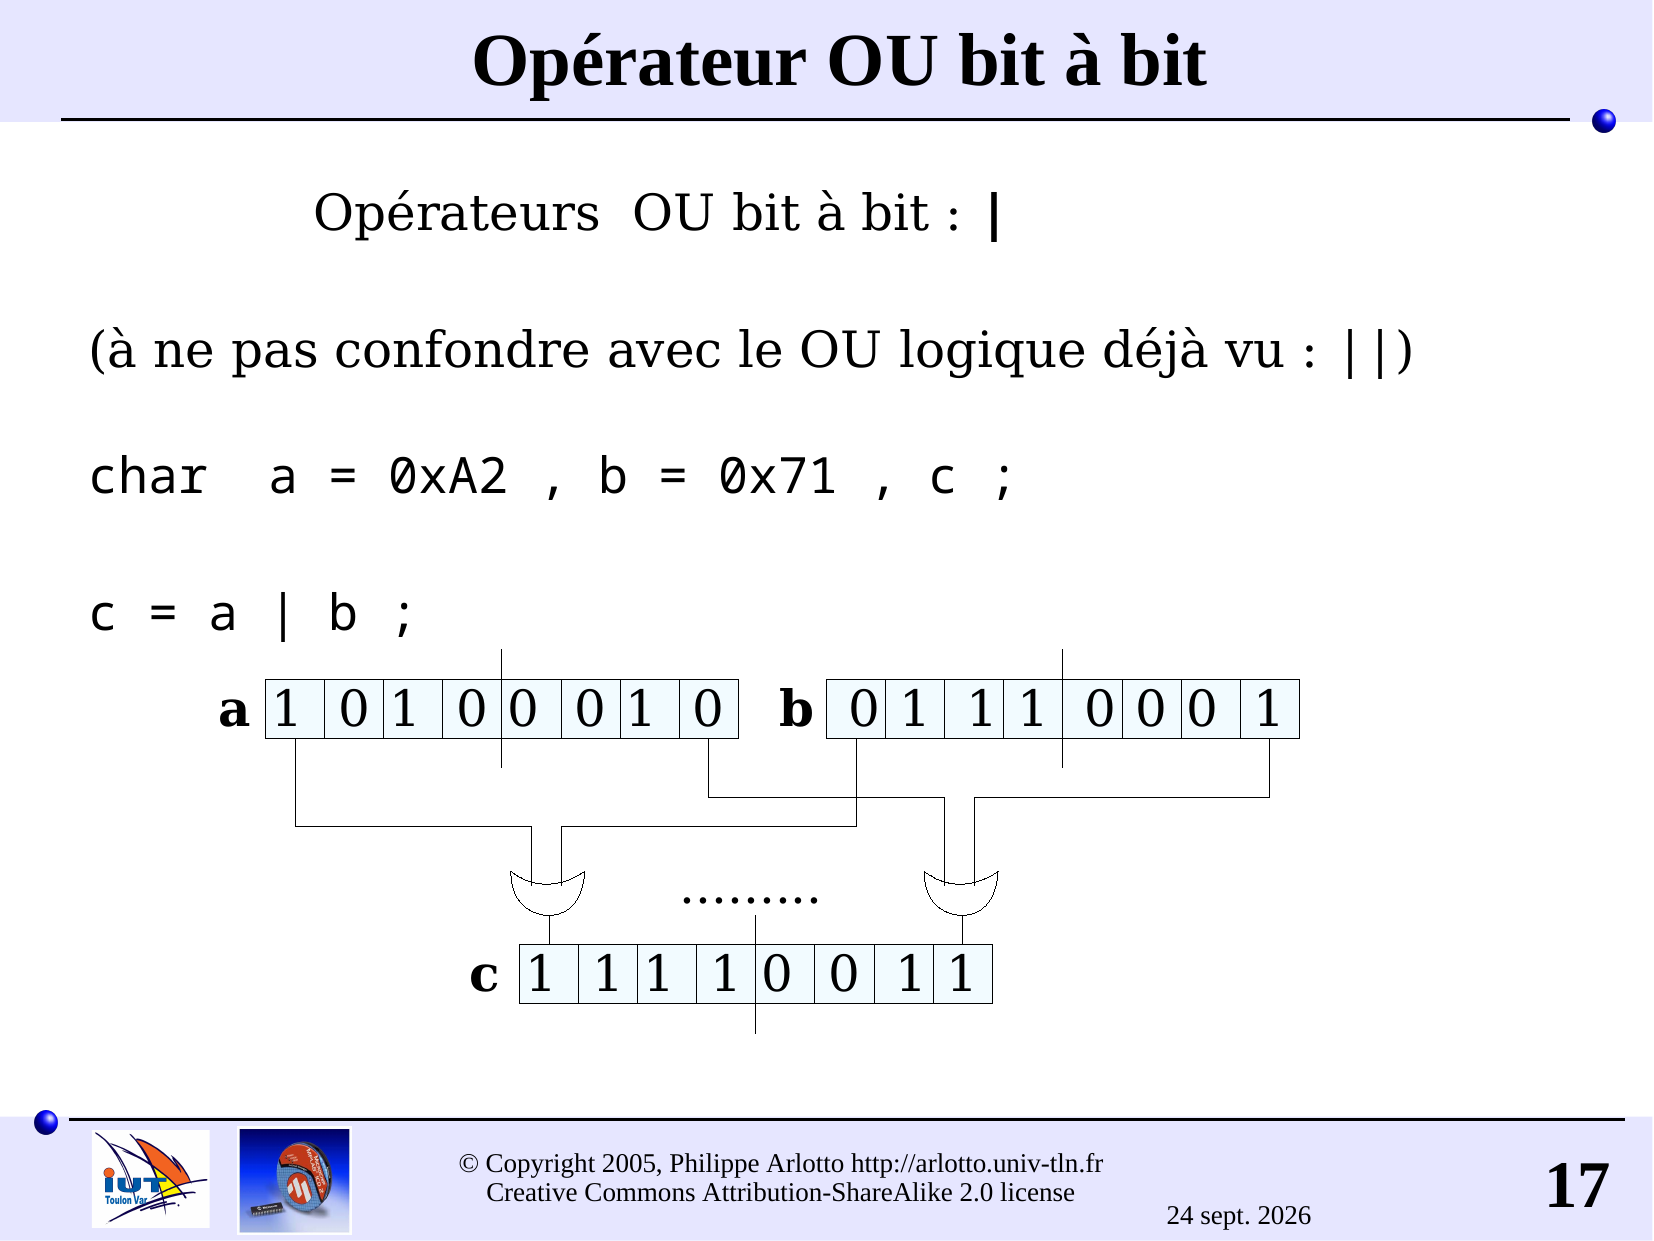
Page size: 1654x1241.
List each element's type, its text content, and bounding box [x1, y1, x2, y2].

text_box 0 [1062, 679, 1122, 739]
text_box 0 [1122, 679, 1181, 739]
text_box b [779, 679, 815, 739]
text_box 1 [620, 679, 679, 739]
text_box 0 [826, 679, 885, 739]
text_box 0 [1181, 679, 1240, 739]
text_box 1 [637, 944, 696, 1004]
text_box 1 [383, 679, 442, 739]
text_box 1 [578, 944, 637, 1004]
text_box 1 [519, 944, 578, 1004]
text_box 1 [696, 944, 755, 1004]
text_box 0 [324, 679, 383, 739]
text_box 0 [502, 679, 561, 739]
text_box 1 [933, 944, 993, 1004]
text_box 1 [874, 944, 933, 1004]
text_box c [469, 944, 502, 1005]
text_box 0 [755, 944, 814, 1004]
title Opérateur OU bit à bit [95, 11, 1585, 110]
text_box 0 [679, 679, 739, 739]
picture [237, 1126, 352, 1235]
text_box 1 [944, 679, 1003, 739]
text_box 1 [265, 679, 324, 739]
text_box 1 [1003, 679, 1062, 739]
text_box ......... [679, 857, 824, 916]
text_box 0 [561, 679, 620, 739]
text_box a [218, 679, 252, 738]
text_box 1 [1240, 679, 1300, 739]
text_box 0 [442, 679, 501, 739]
text_box 1 [885, 679, 944, 739]
text_box Opérateurs OU bit à bit : | (à ne pas confondre avec le OU logique déjà vu : ||) char a = 0xA2 , b = 0x71 , c ; c = a | b ; [88, 177, 1416, 593]
text_box 0 [814, 944, 874, 1004]
